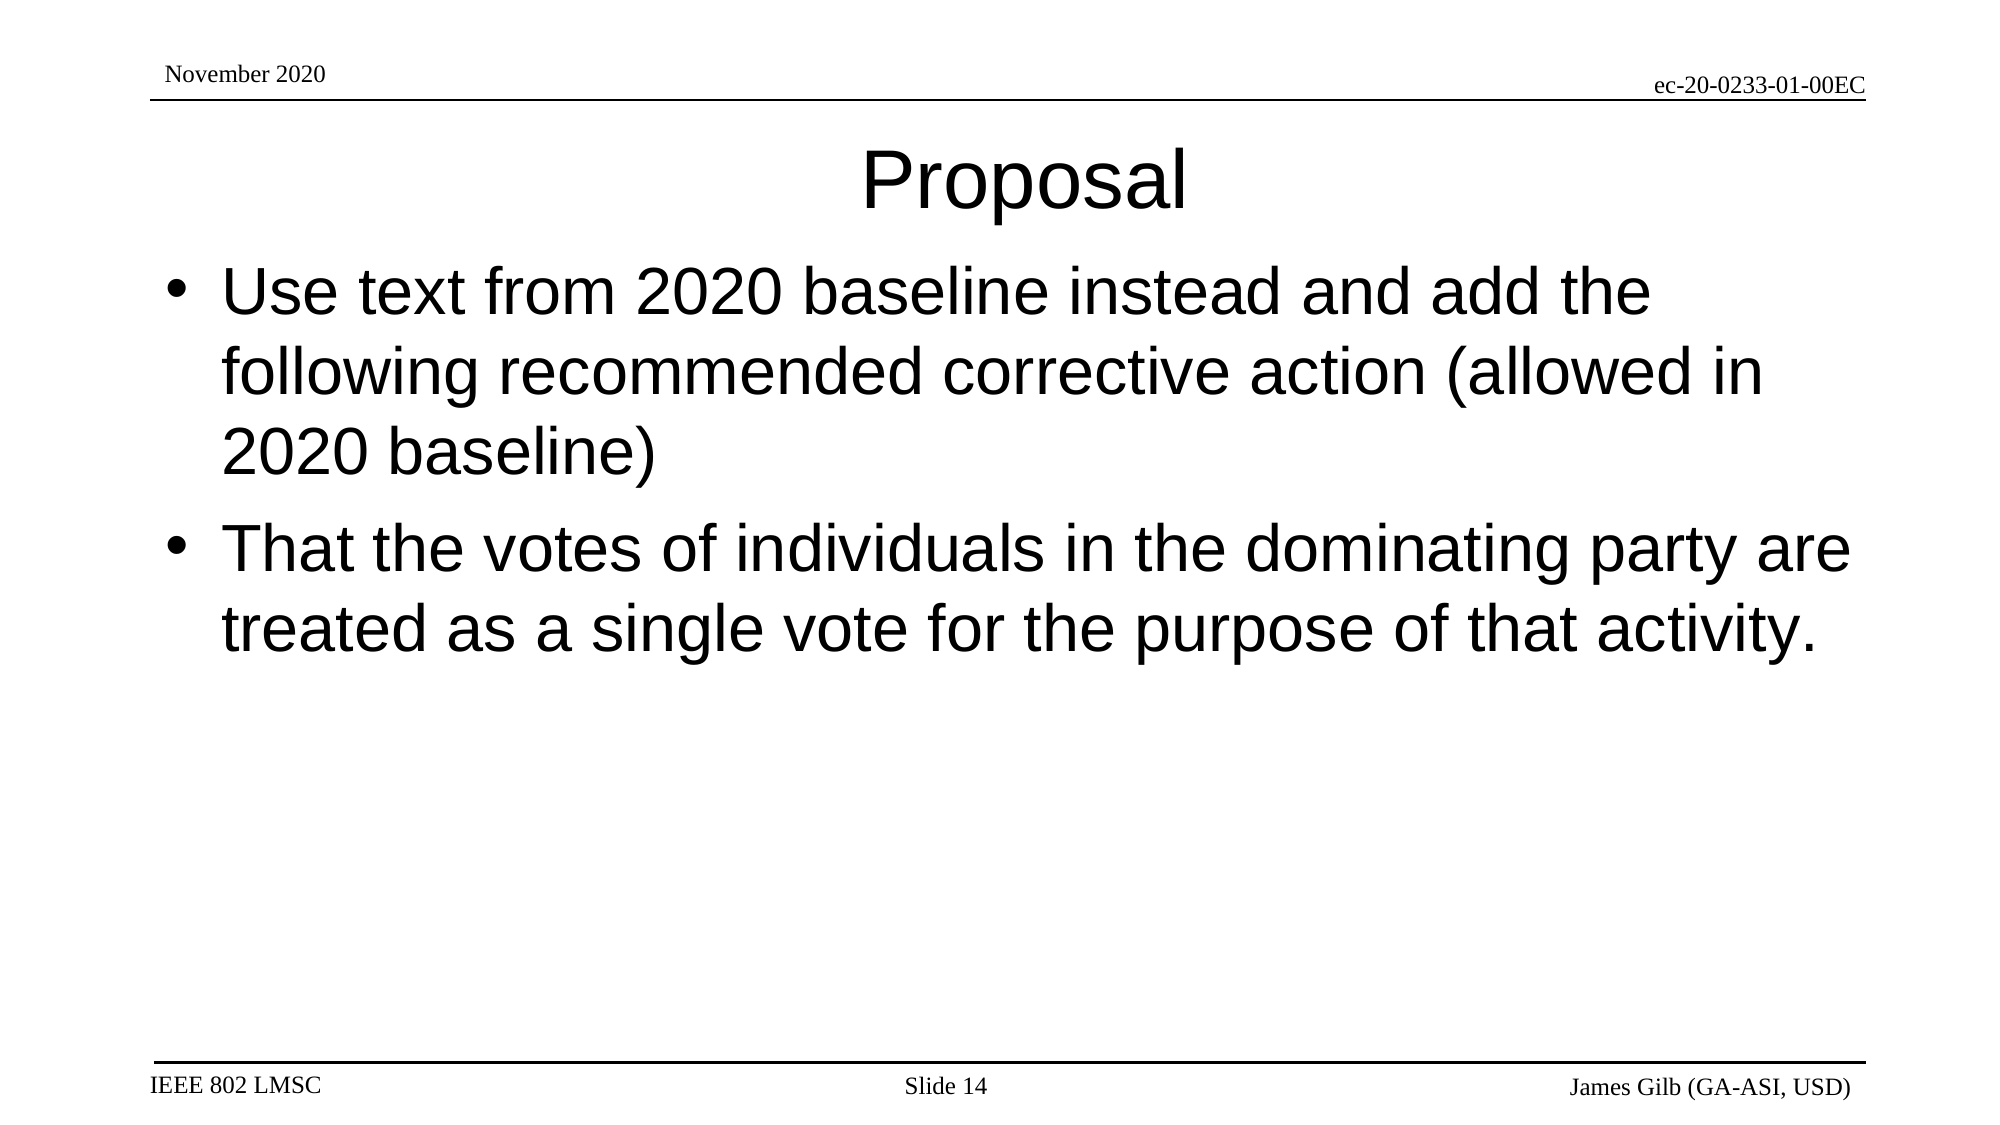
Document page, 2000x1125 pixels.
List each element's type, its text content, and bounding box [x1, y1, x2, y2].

title Proposal [149, 112, 1900, 238]
list Use text from 2020 baseline instead and add the following recommended corrective action (allowed in 2020 baseline) That the votes of individuals in the dominating party are treated as a single vote for the purpose of that activity. [149, 239, 1900, 1051]
